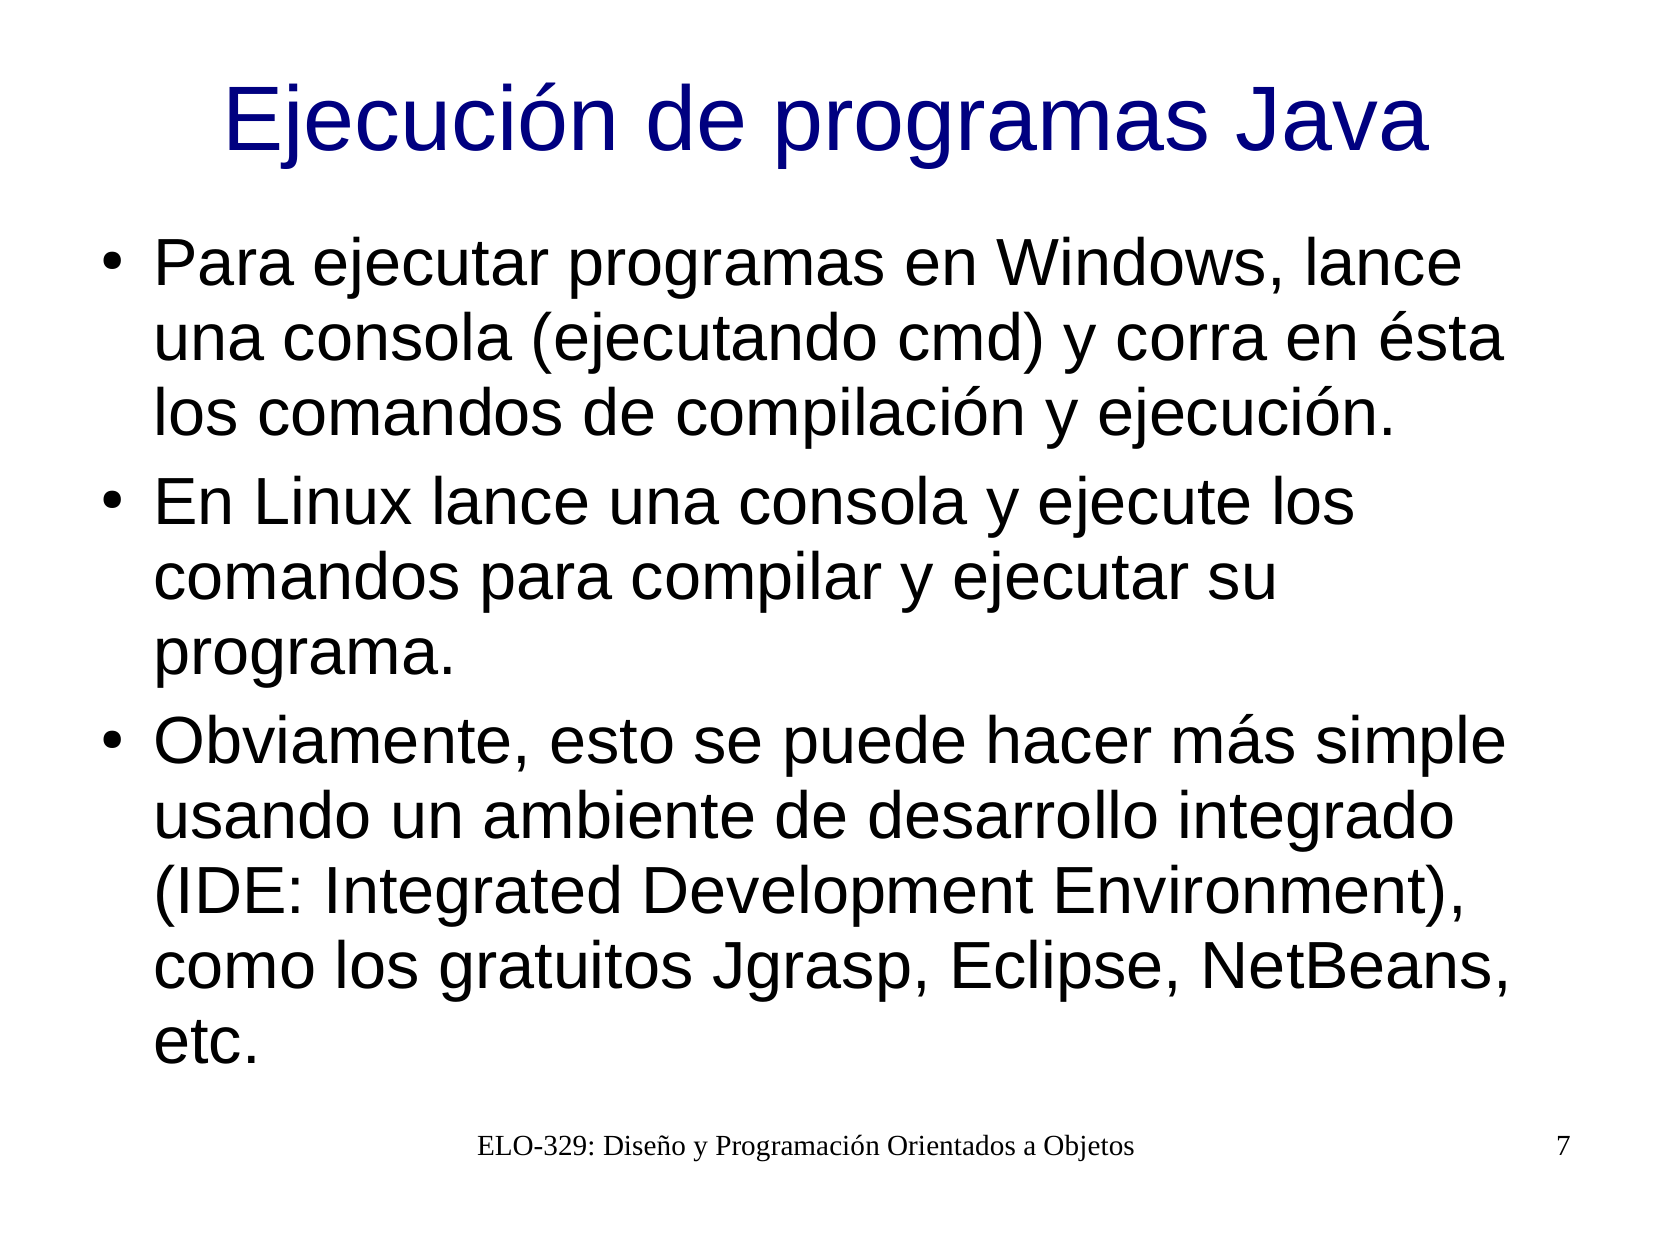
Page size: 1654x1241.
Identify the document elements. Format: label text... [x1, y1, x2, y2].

title Ejecución de programas Java [82, 49, 1571, 188]
list Para ejecutar programas en Windows, lance una consola (ejecutando cmd) y corra en ésta los comandos de compilación y ejecución. En Linux lance una consola y ejecute los comandos para compilar y ejecutar su programa. Obviamente, esto se puede hacer más simple usando un ambiente de desarrollo integrado (IDE: Integrated Development Environment), como los gratuitos Jgrasp, Eclipse, NetBeans, etc. [82, 225, 1571, 1126]
